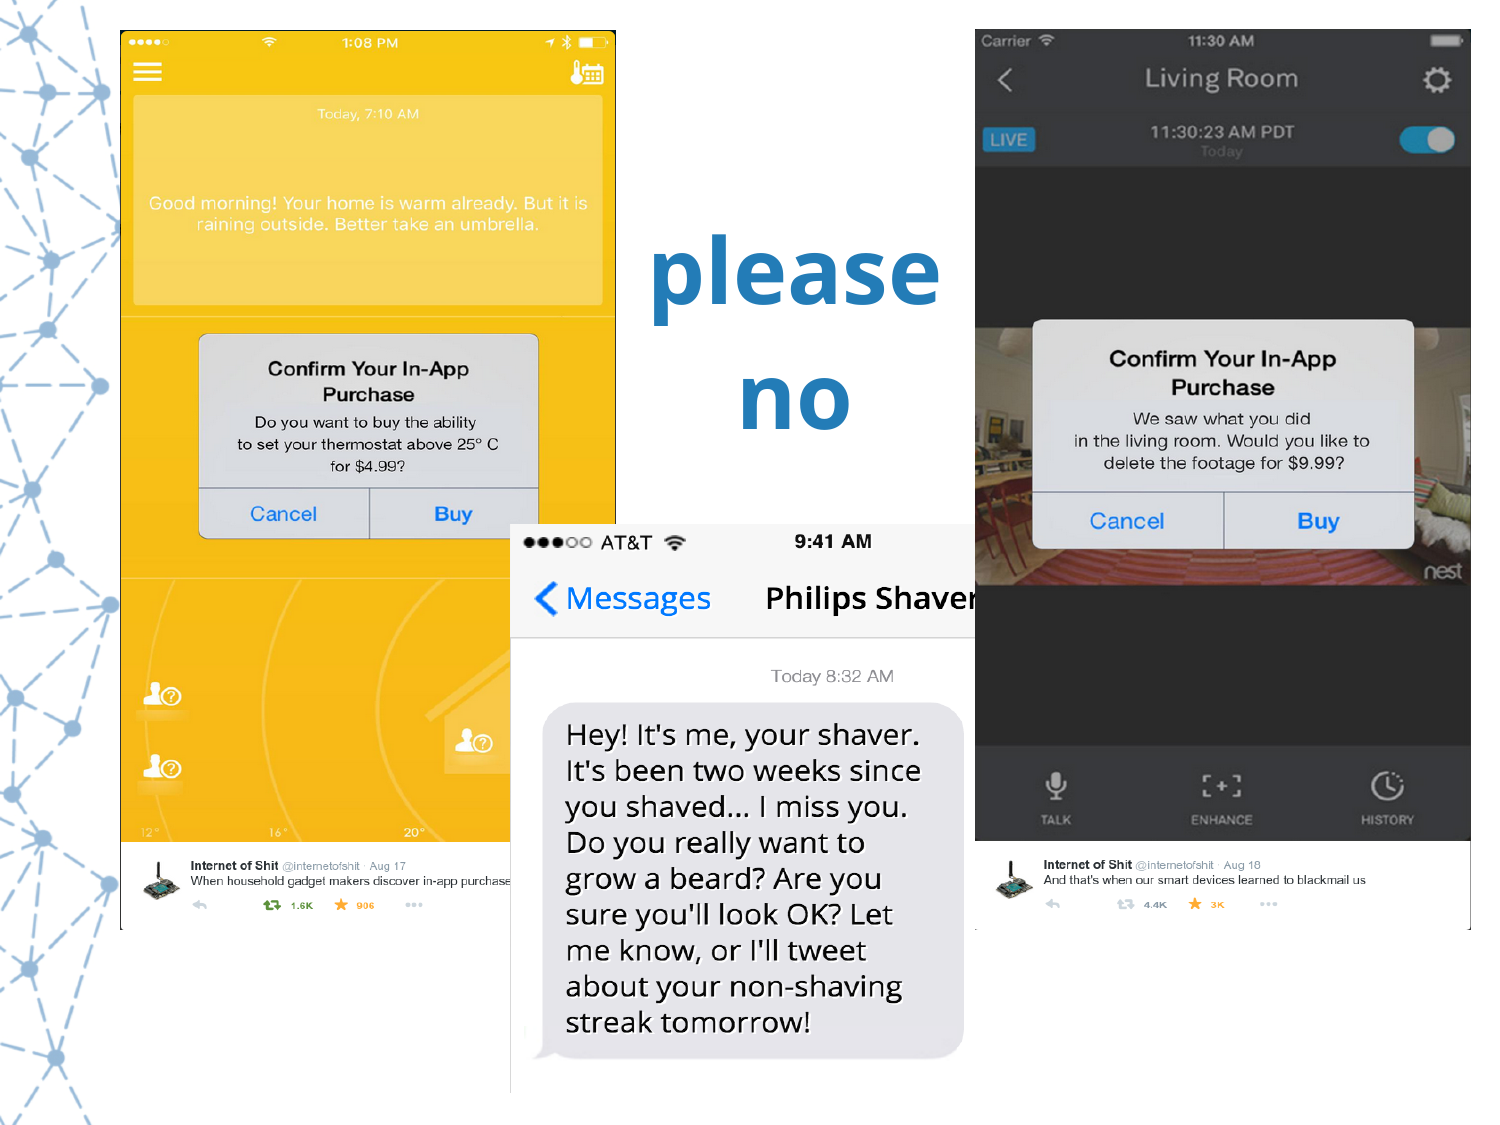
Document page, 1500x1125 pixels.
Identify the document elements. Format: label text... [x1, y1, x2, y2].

text_box please no [600, 199, 991, 436]
picture [0, 0, 1471, 1125]
